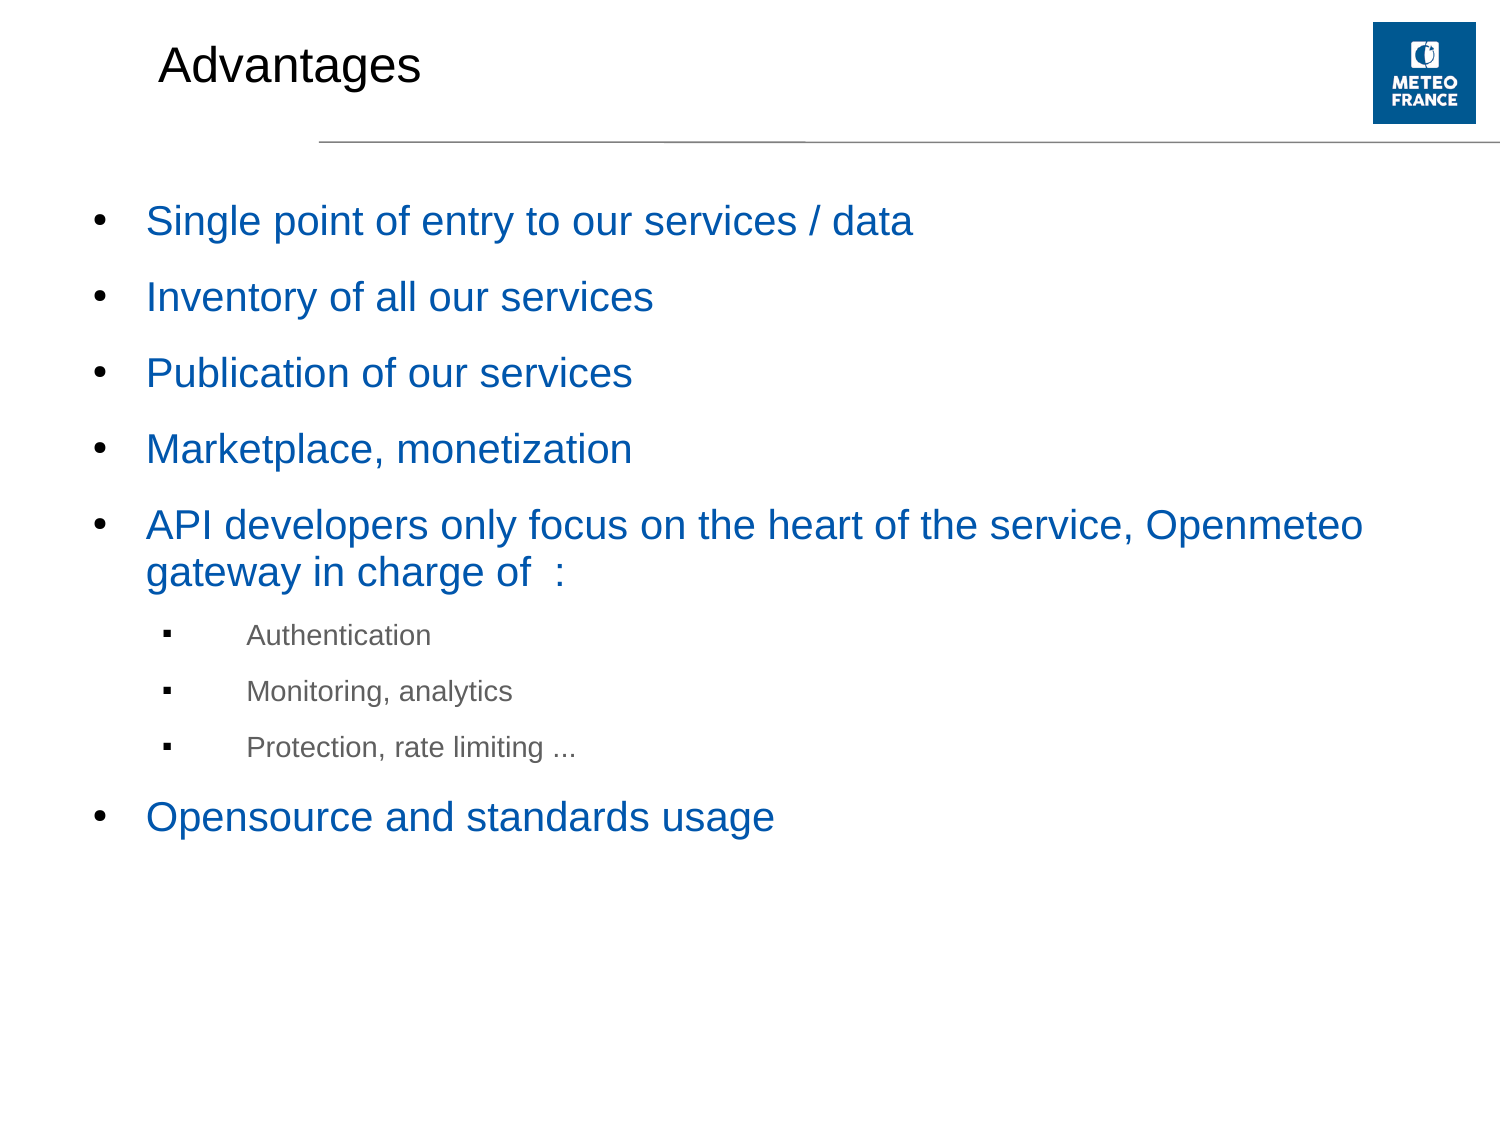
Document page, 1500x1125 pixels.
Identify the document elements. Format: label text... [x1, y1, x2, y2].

title Advantages [158, 0, 1500, 141]
list Single point of entry to our services / data Inventory of all our services Publication of our services Marketplace, monetization API developers only focus on the heart of the service, Openmeteo gateway in charge of : Authentication Monitoring, analytics Protection, rate limiting ... Opensource and standards usage [75, 197, 1425, 1006]
